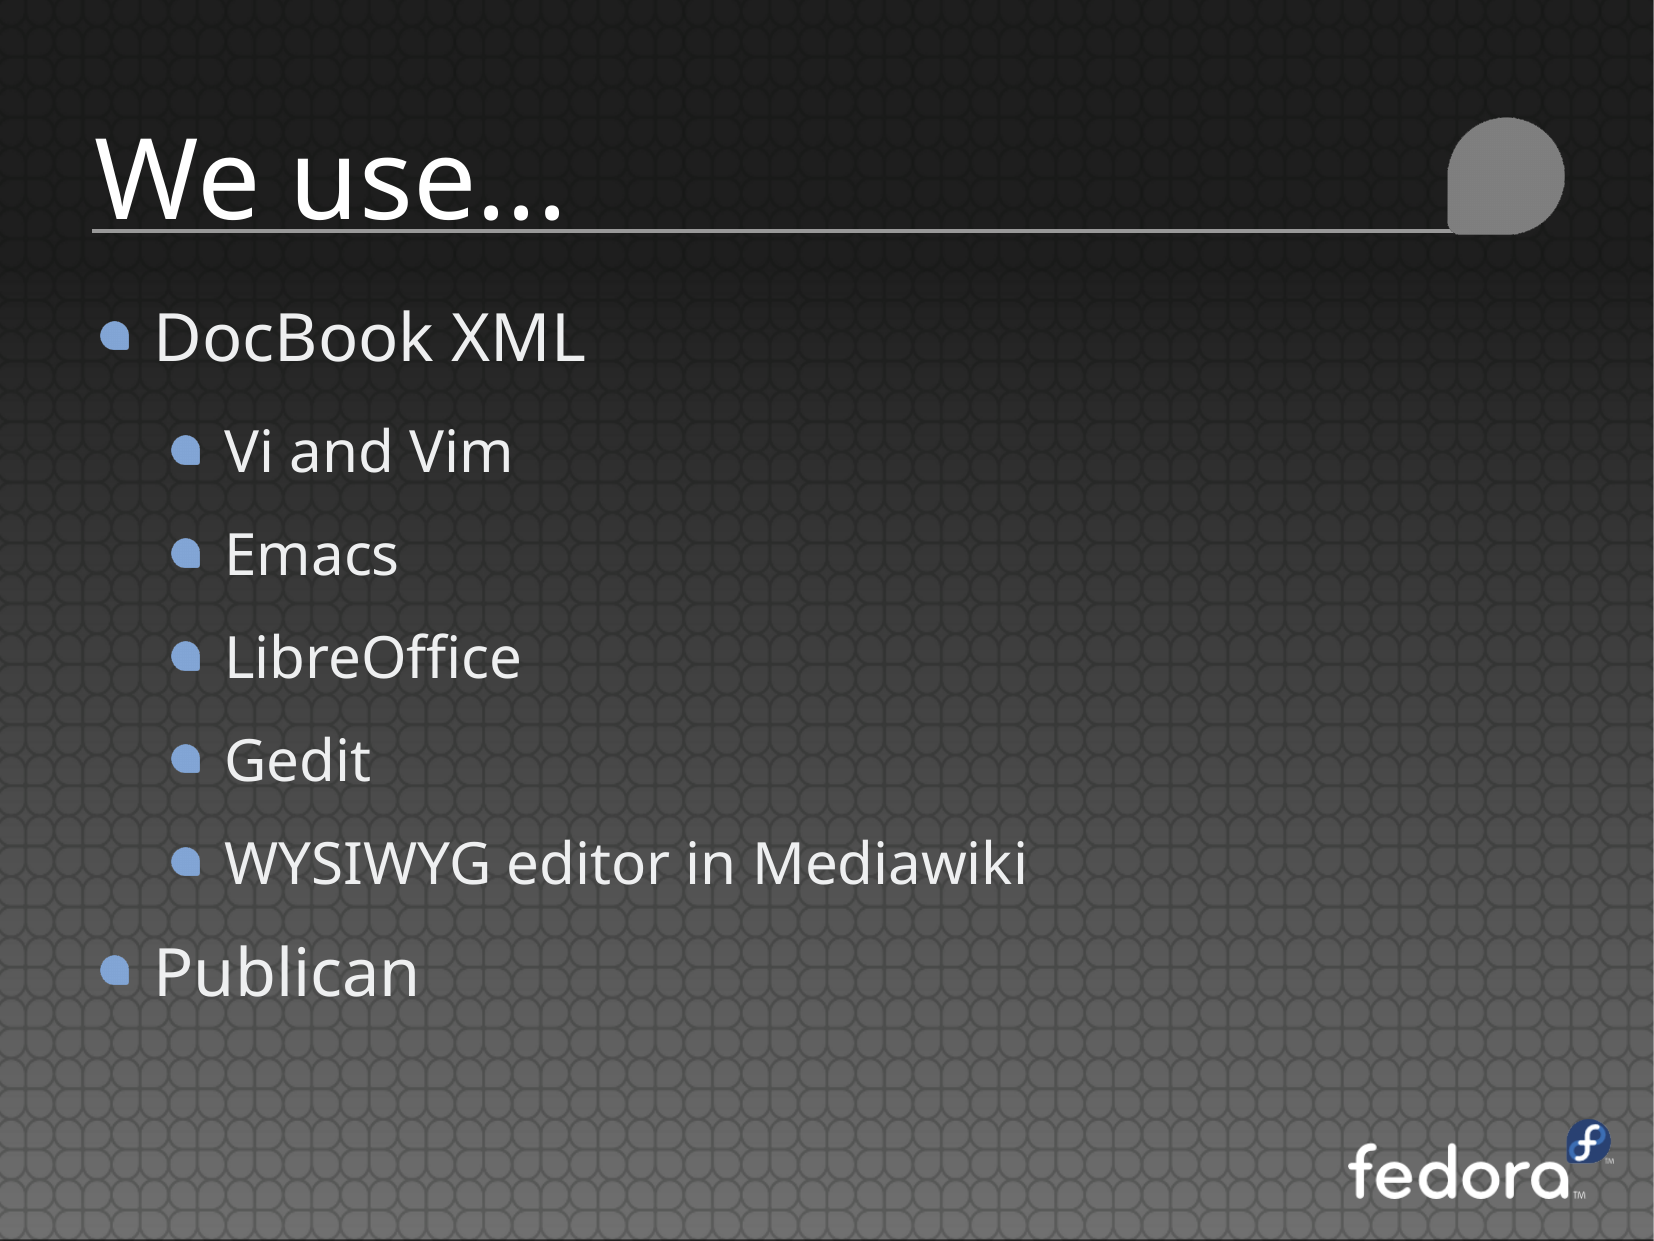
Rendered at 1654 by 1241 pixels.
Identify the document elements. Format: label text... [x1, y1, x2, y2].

title We use... [94, 100, 1426, 251]
picture [0, 0, 1654, 1241]
list DocBook XML Vi and Vim Emacs LibreOffice Gedit WYSIWYG editor in Mediawiki Publican [82, 290, 1571, 1094]
